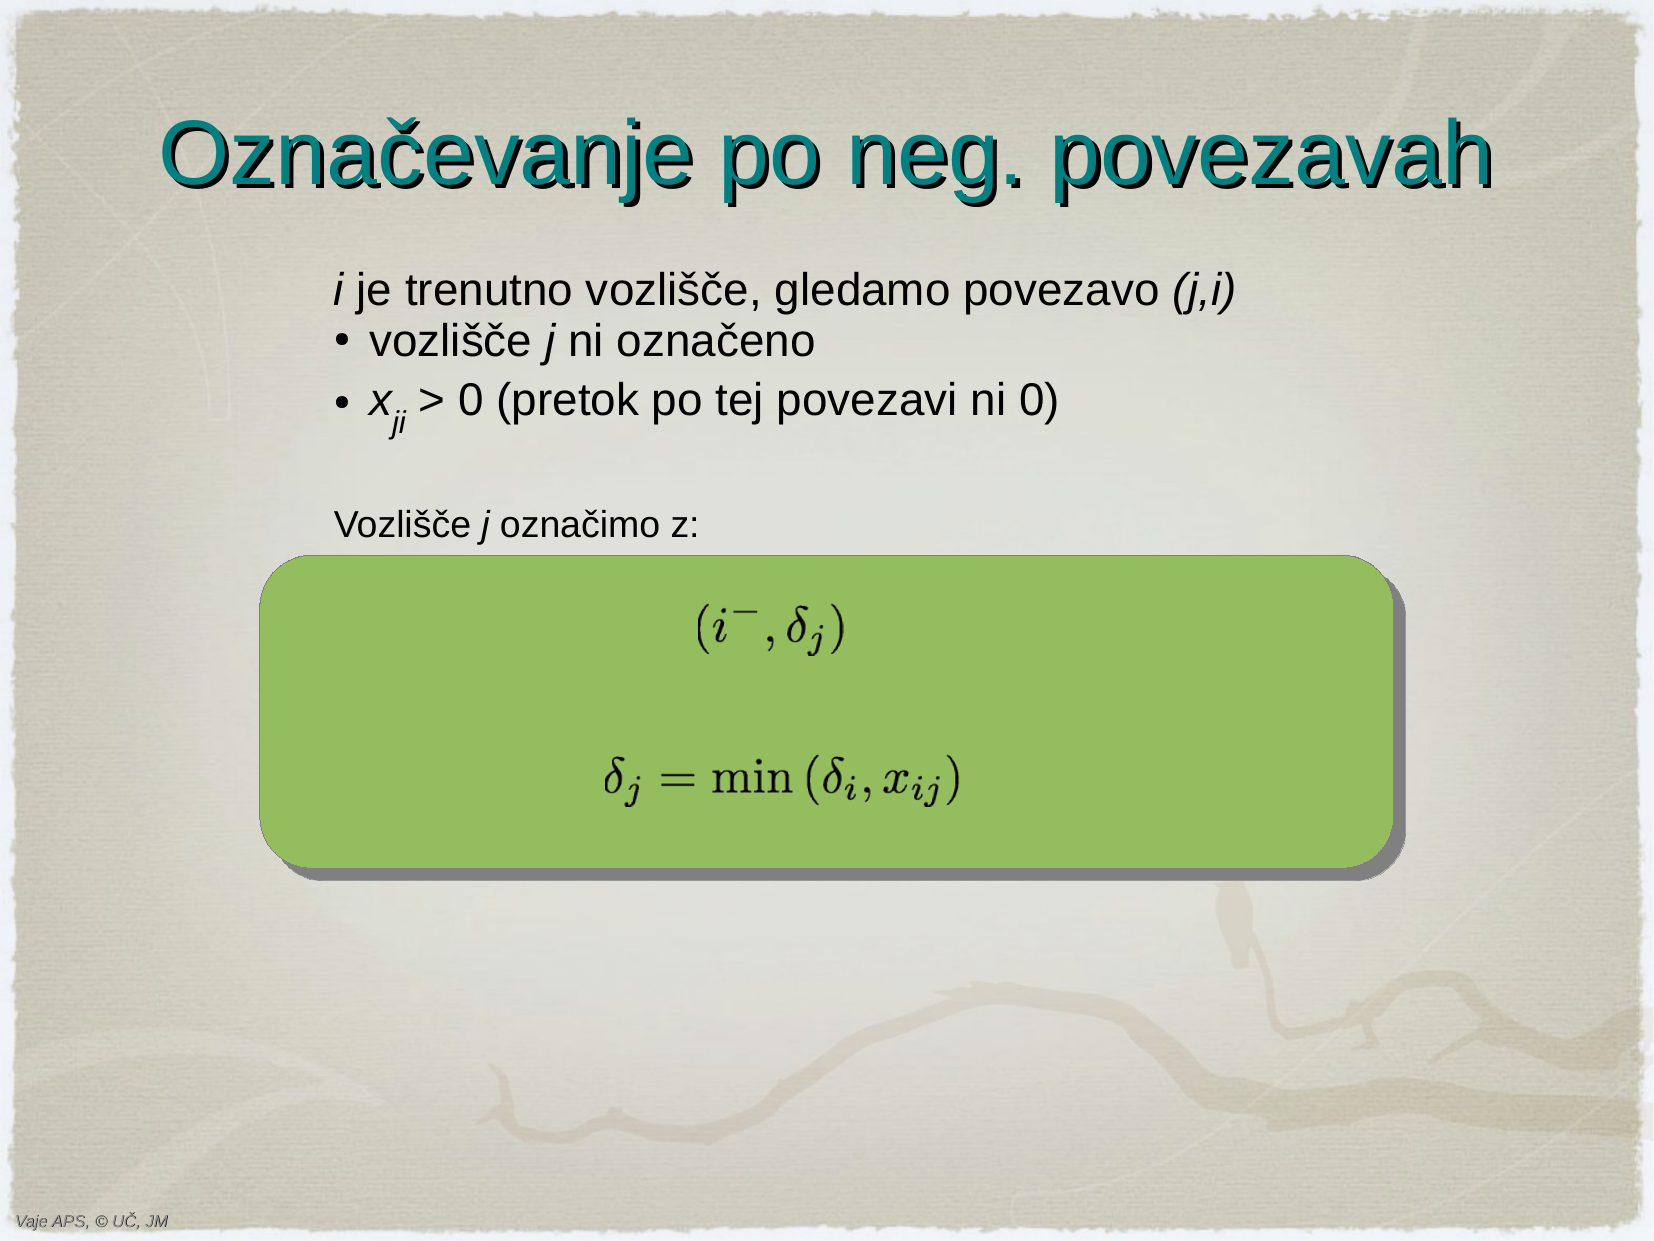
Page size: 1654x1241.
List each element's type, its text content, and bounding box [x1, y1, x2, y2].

title Označevanje po neg. povezavah [82, 49, 1571, 257]
text_box Vozlišče j označimo z: [318, 496, 716, 553]
text_box [259, 555, 1394, 869]
text_box i je trenutno vozlišče, gledamo povezavo (j,i) vozlišče j ni označeno xji > 0 (pretok po tej povezavi ni 0) [318, 256, 1251, 448]
picture [0, 0, 1654, 1241]
